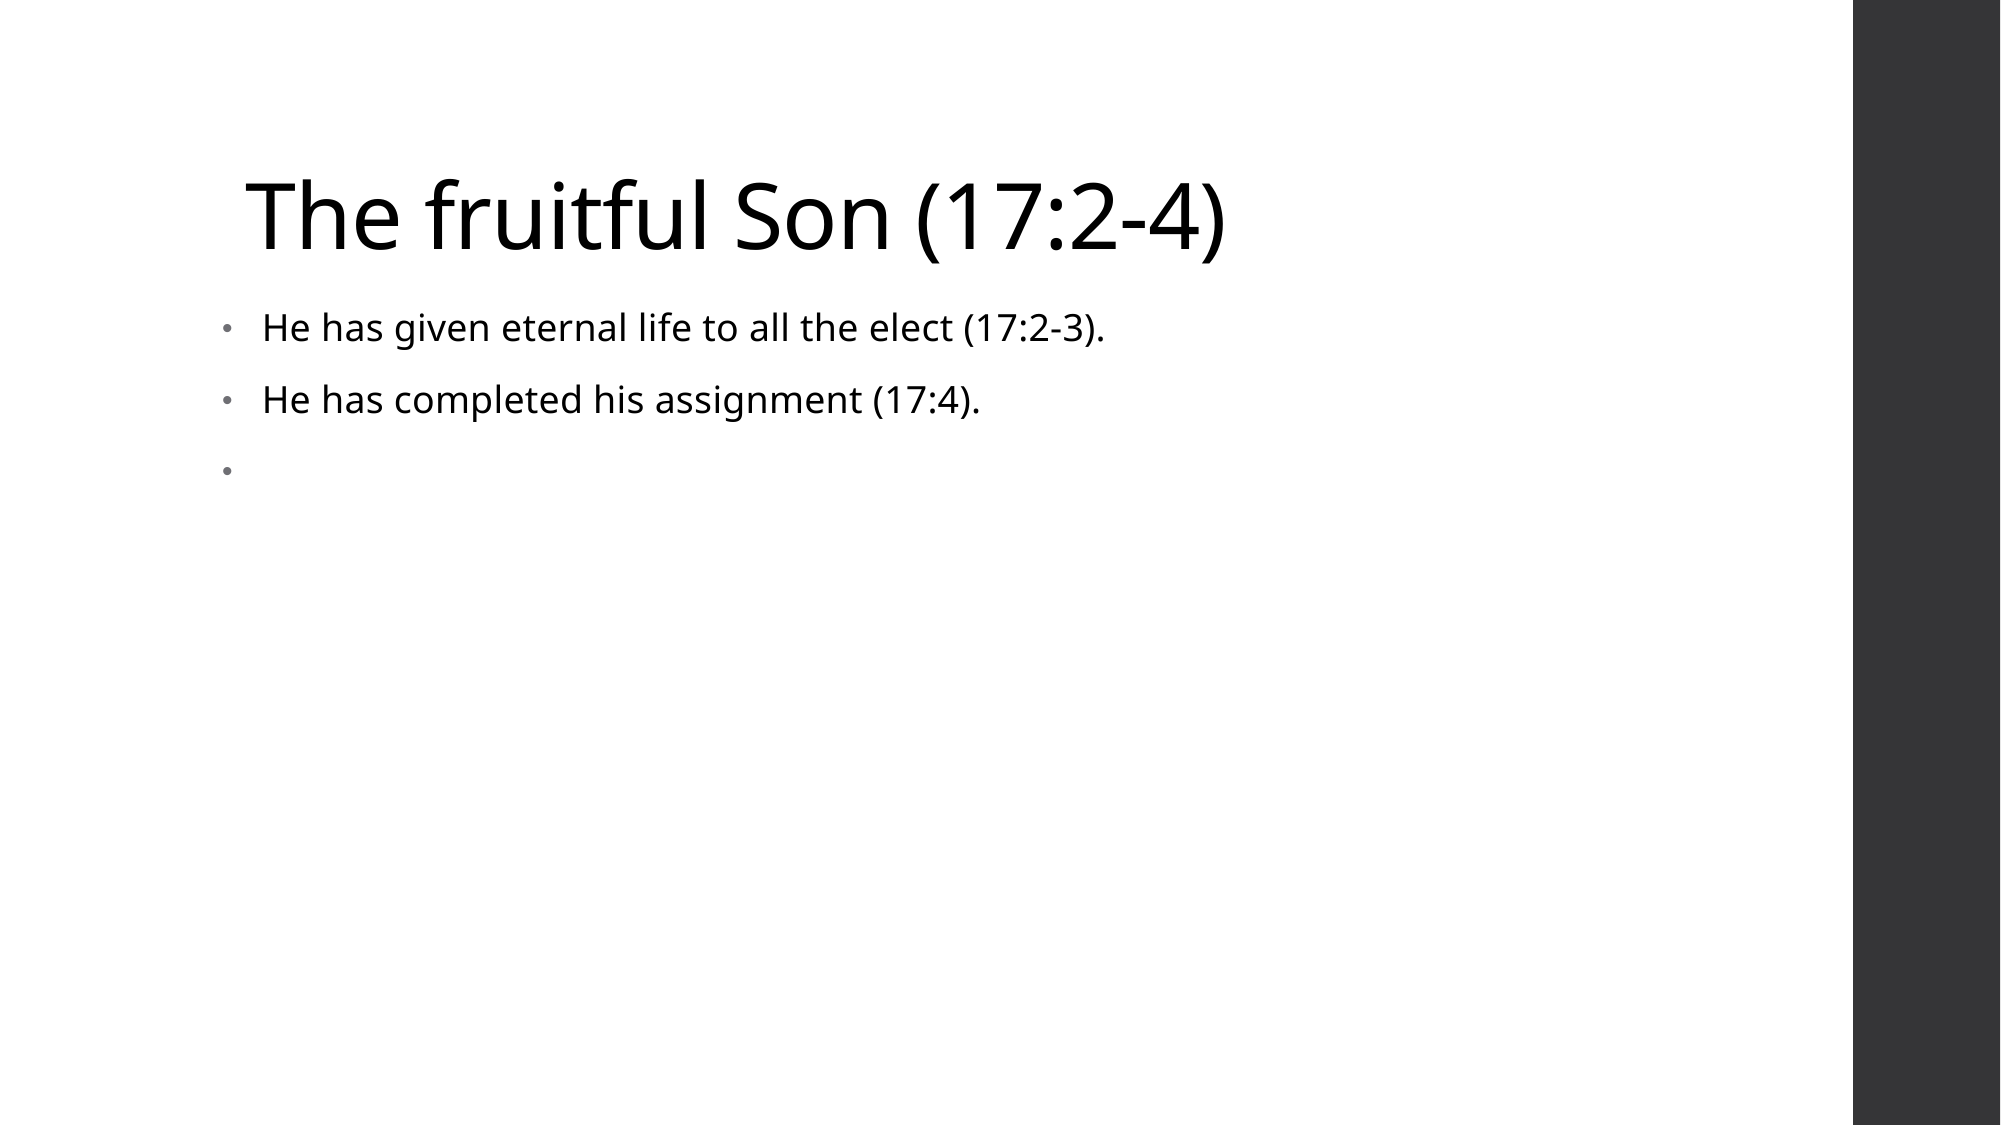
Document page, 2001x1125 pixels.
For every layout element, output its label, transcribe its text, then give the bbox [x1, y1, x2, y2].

list He has given eternal life to all the elect (17:2-3). He has completed his assignment (17:4). [206, 299, 1617, 1014]
title The fruitful Son (17:2-4) [206, 60, 1797, 278]
